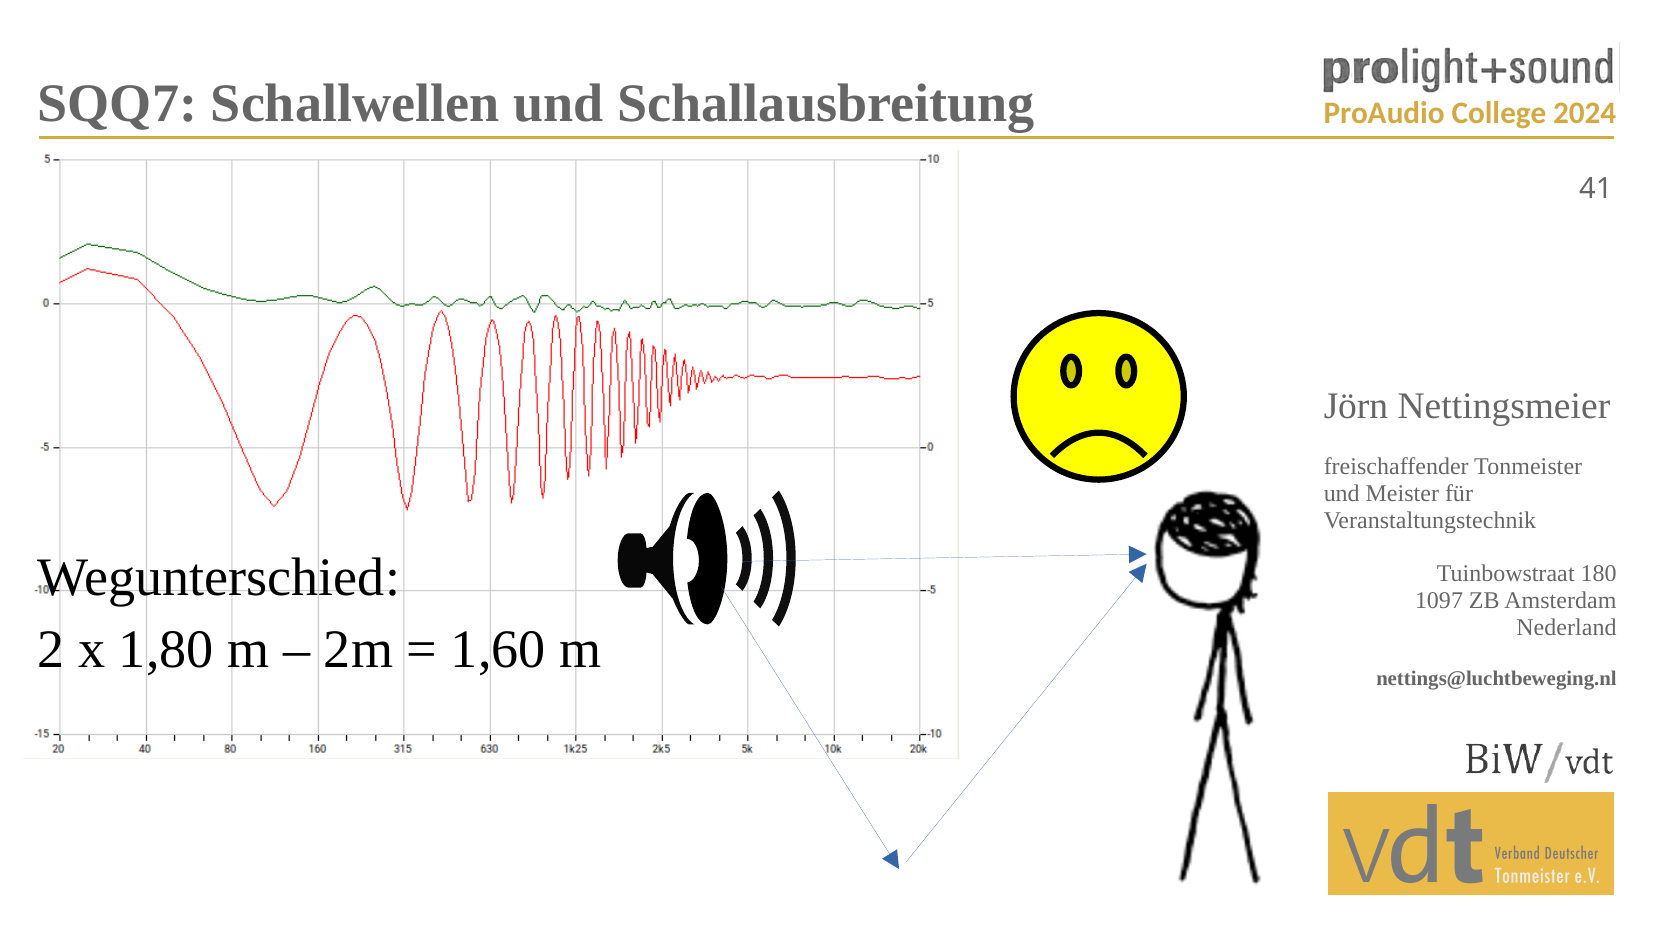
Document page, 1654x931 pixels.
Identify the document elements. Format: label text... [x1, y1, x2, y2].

text_box [1013, 313, 1184, 480]
picture [616, 471, 797, 646]
picture [1318, 42, 1620, 93]
title SQQ7: Schallwellen und Schallausbreitung [37, 43, 1275, 164]
picture [22, 150, 960, 759]
picture [969, 445, 1279, 900]
list Die zweite Quelle kann auch eine Reflexion sein. [1462, 738, 1619, 784]
list Wegunterschied: 2 x 1,80 m – 2m = 1,60 m [37, 187, 1313, 913]
